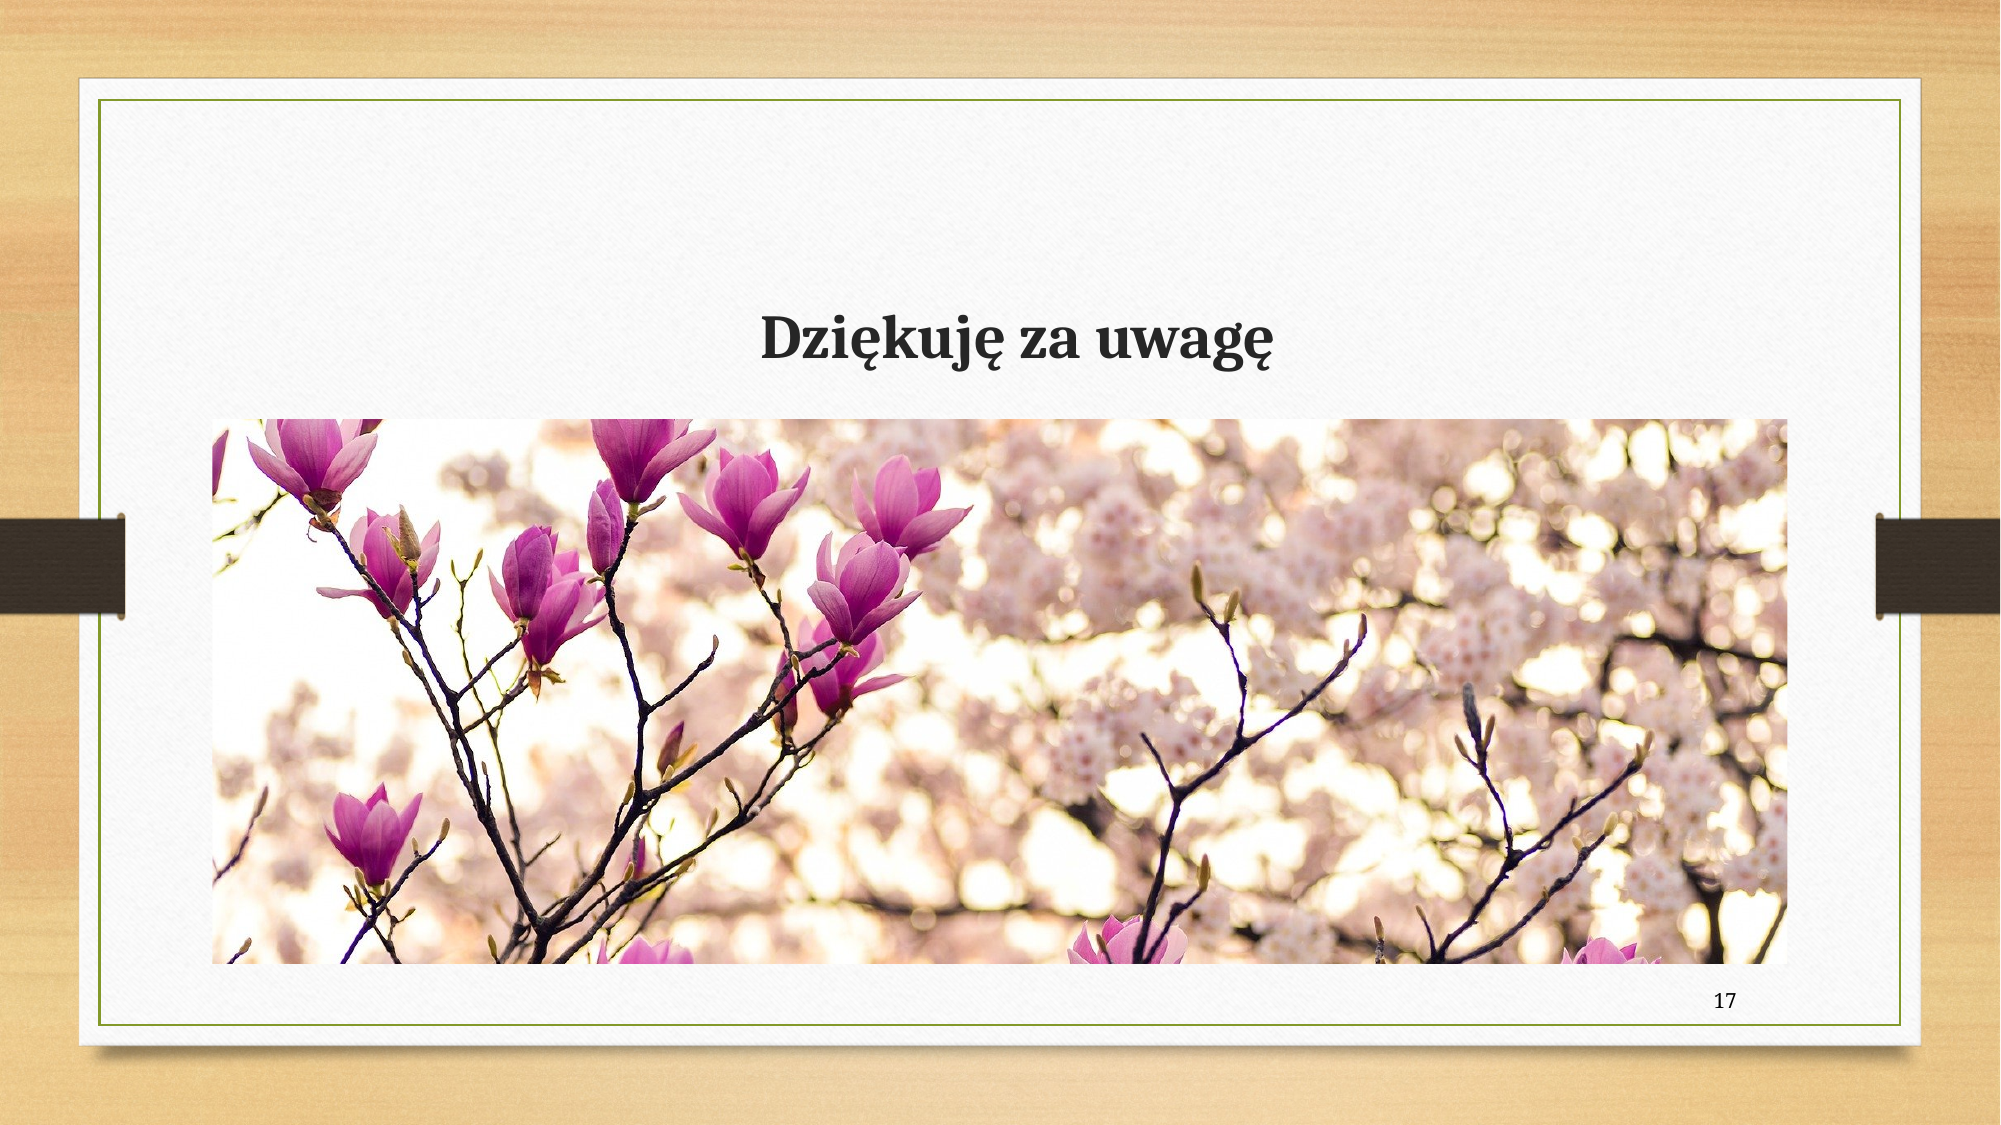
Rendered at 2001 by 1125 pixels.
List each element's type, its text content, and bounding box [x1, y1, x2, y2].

picture [212, 419, 1788, 964]
text_box [1698, 979, 1788, 1026]
list Dziękuję za uwagę [236, 215, 1813, 394]
